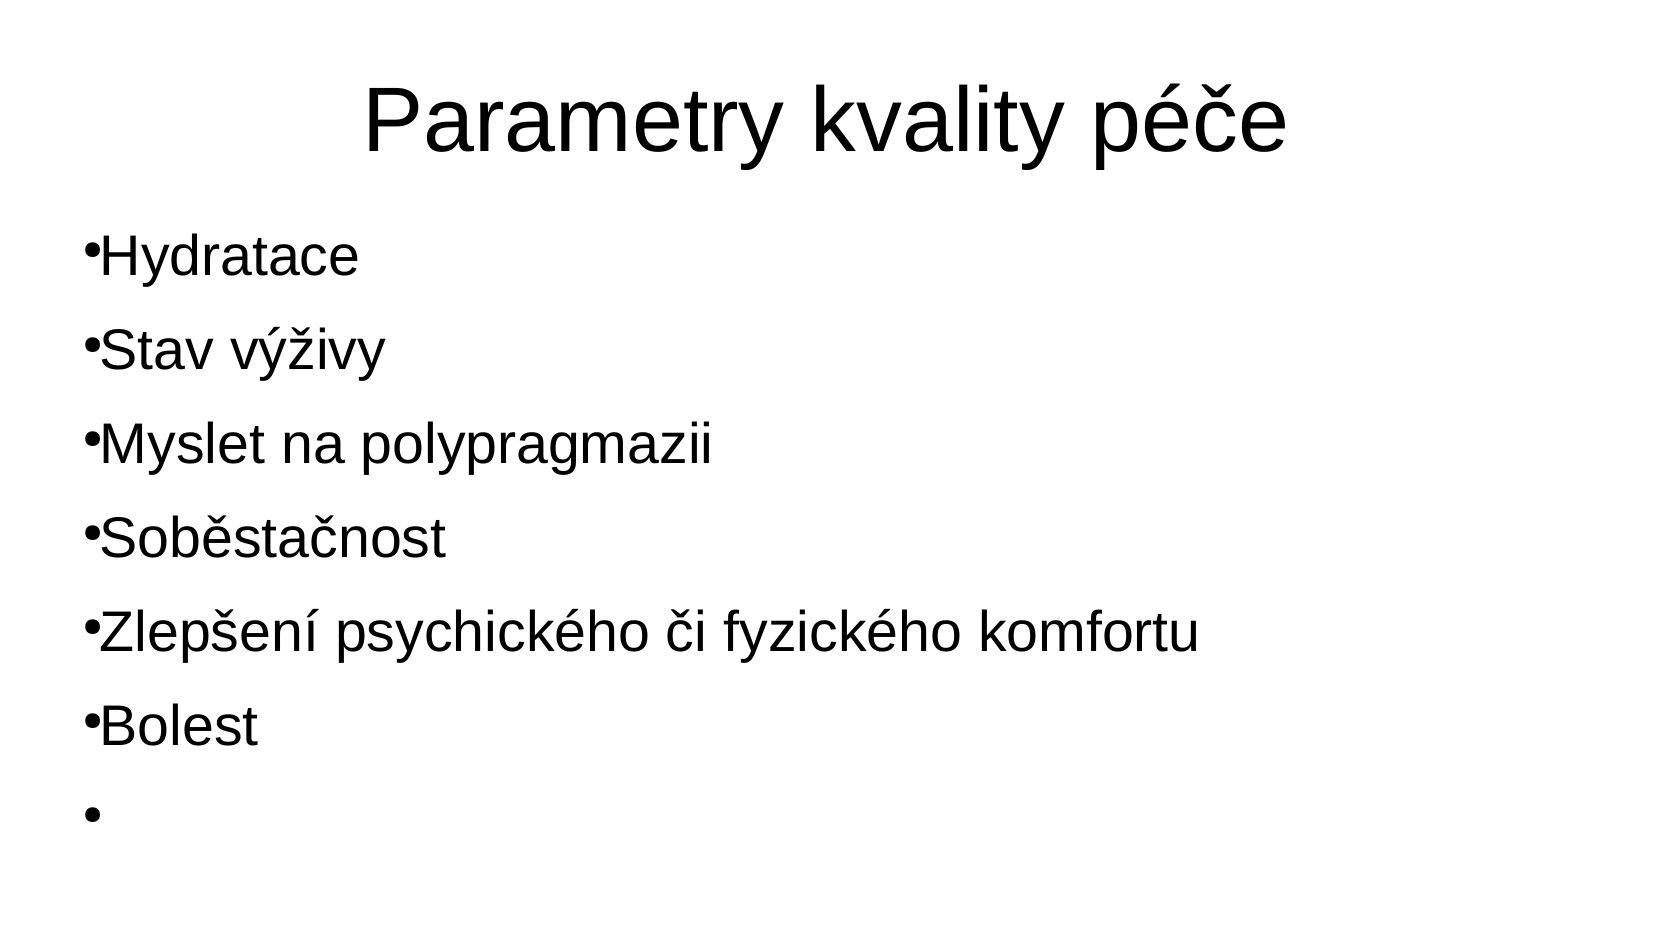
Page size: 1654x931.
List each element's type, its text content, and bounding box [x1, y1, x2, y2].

list Hydratace Stav výživy Myslet na polypragmazii Soběstačnost Zlepšení psychického či fyzického komfortu Bolest [82, 217, 1571, 758]
title Parametry kvality péče [82, 37, 1571, 193]
